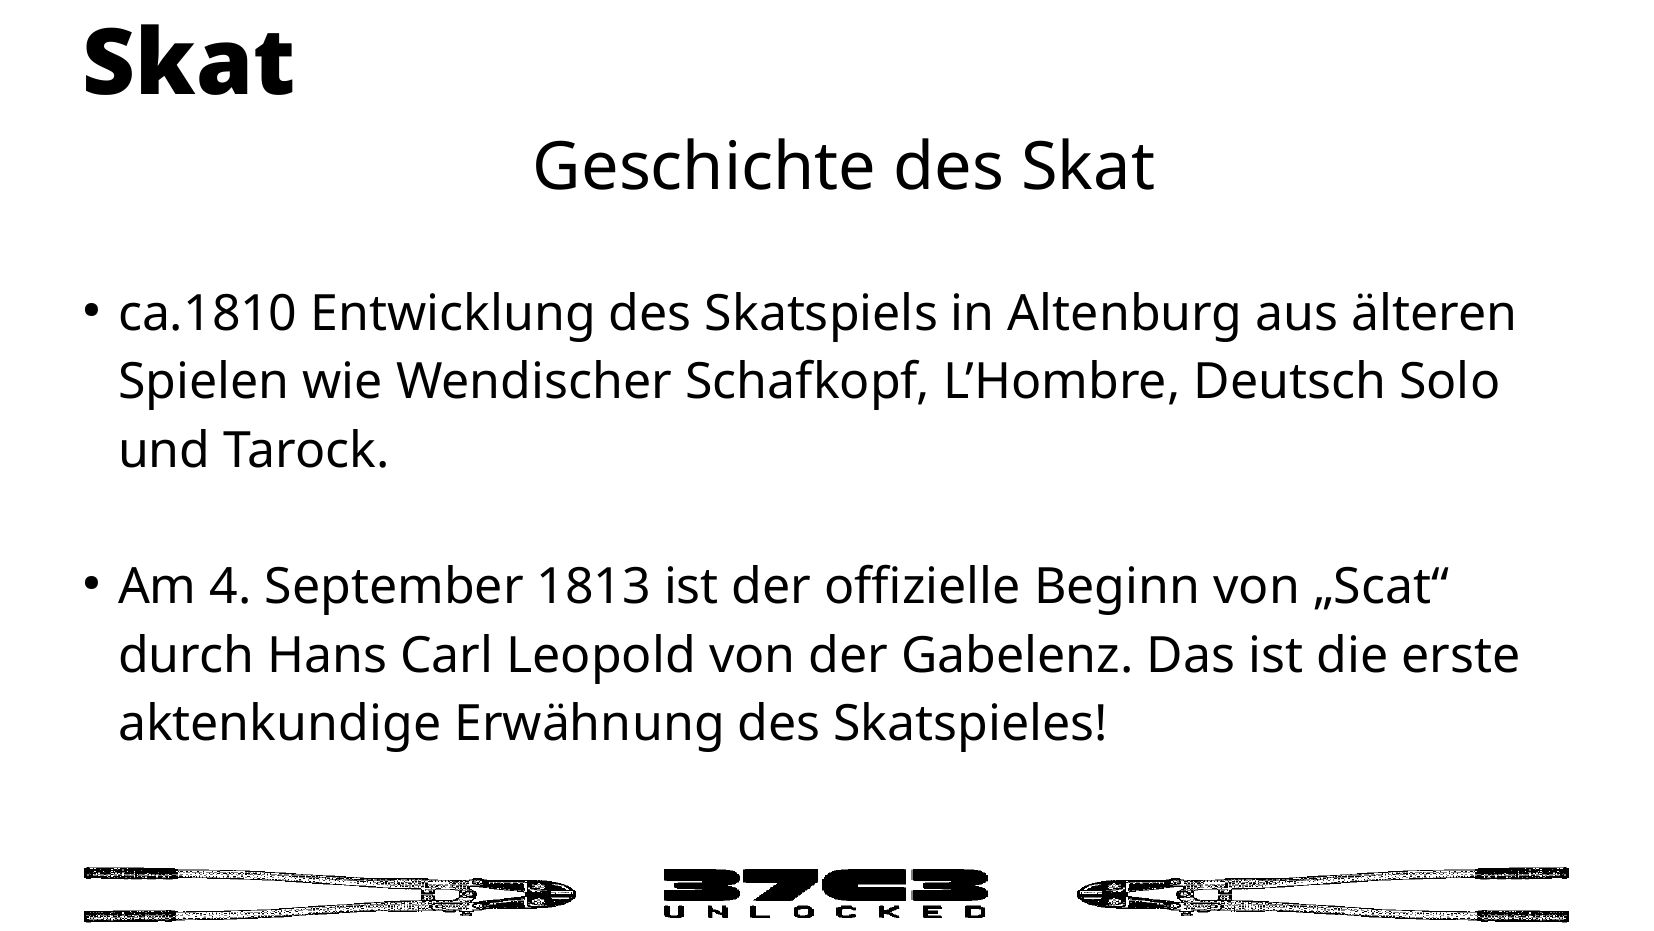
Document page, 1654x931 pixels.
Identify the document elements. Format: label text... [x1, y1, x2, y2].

subtitle Geschichte des Skat ca.1810 Entwicklung des Skatspiels in Altenburg aus älteren Spielen wie Wendischer Schafkopf, L’Hombre, Deutsch Solo und Tarock. Am 4. September 1813 ist der offizielle Beginn von „Scat“ durch Hans Carl Leopold von der Gabelenz. Das ist die erste aktenkundige Erwähnung des Skatspieles! [82, 118, 1571, 827]
picture [0, 856, 1654, 931]
title Skat [82, 0, 1571, 118]
